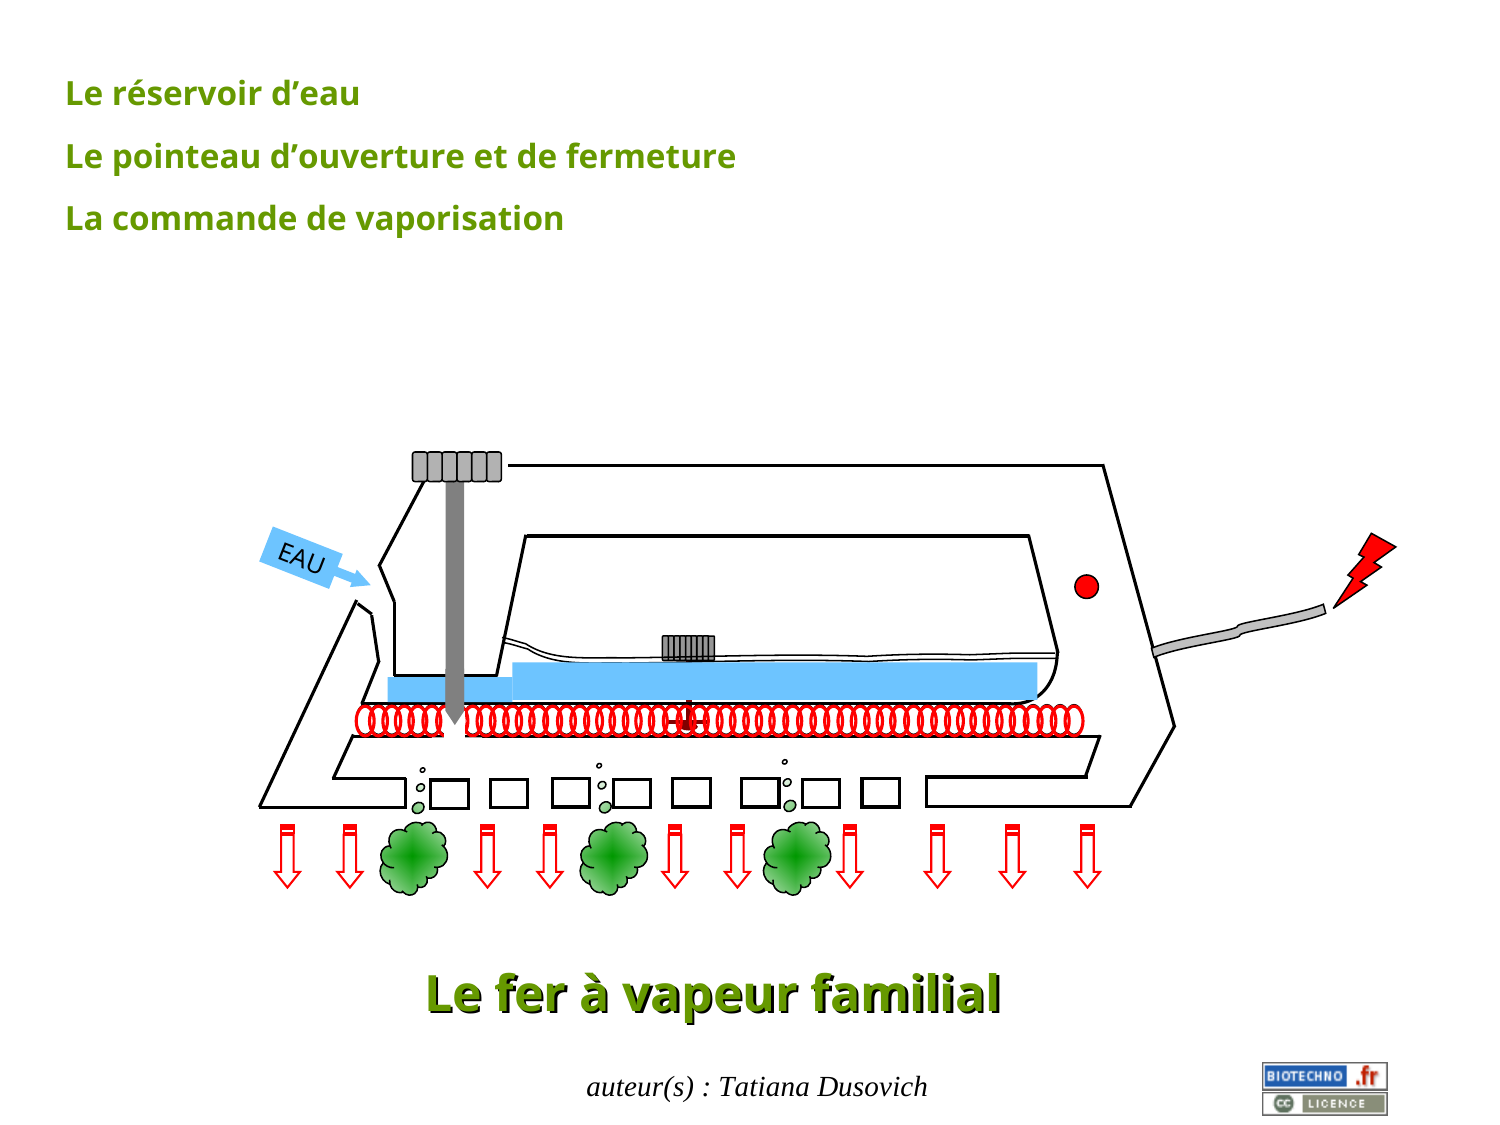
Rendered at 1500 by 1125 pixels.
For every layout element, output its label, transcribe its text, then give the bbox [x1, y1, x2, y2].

text_box [552, 778, 590, 807]
text_box [1074, 574, 1099, 599]
text_box [380, 822, 448, 896]
text_box [412, 802, 425, 814]
text_box EAU [259, 526, 371, 589]
text_box [599, 801, 612, 813]
picture [1262, 1062, 1388, 1091]
text_box [724, 834, 750, 888]
text_box [337, 834, 363, 888]
text_box [1333, 533, 1396, 609]
text_box [598, 781, 606, 789]
text_box [682, 723, 690, 730]
text_box [387, 452, 1038, 763]
text_box [580, 822, 648, 896]
text_box [613, 779, 651, 808]
text_box [924, 834, 951, 888]
text_box [430, 779, 469, 809]
text_box [862, 778, 900, 807]
text_box [662, 834, 688, 888]
text_box [669, 829, 681, 833]
text_box [281, 829, 294, 833]
text_box [474, 834, 501, 888]
text_box [1074, 834, 1101, 888]
picture [1262, 1092, 1388, 1116]
text_box [672, 778, 711, 807]
text_box La commande de vaporisation [49, 187, 601, 249]
text_box Le pointeau d’ouverture et de fermeture [50, 124, 1013, 186]
text_box [344, 829, 356, 833]
text_box [741, 778, 780, 807]
text_box [784, 800, 796, 812]
text_box [999, 834, 1026, 888]
text_box [537, 834, 563, 888]
text_box [931, 829, 944, 833]
text_box [1151, 604, 1326, 658]
text_box [1081, 829, 1094, 833]
text_box [763, 822, 831, 896]
text_box Le fer à vapeur familial [312, 949, 1113, 1034]
text_box [481, 829, 494, 833]
text_box [802, 779, 840, 808]
text_box [490, 779, 528, 808]
text_box [837, 834, 863, 888]
text_box [731, 829, 744, 833]
text_box Le réservoir d’eau [50, 62, 501, 124]
text_box [274, 834, 300, 888]
text_box [544, 829, 556, 833]
text_box [416, 783, 425, 792]
text_box [1006, 829, 1019, 833]
text_box [783, 778, 792, 787]
text_box [662, 635, 715, 656]
text_box [844, 829, 856, 833]
